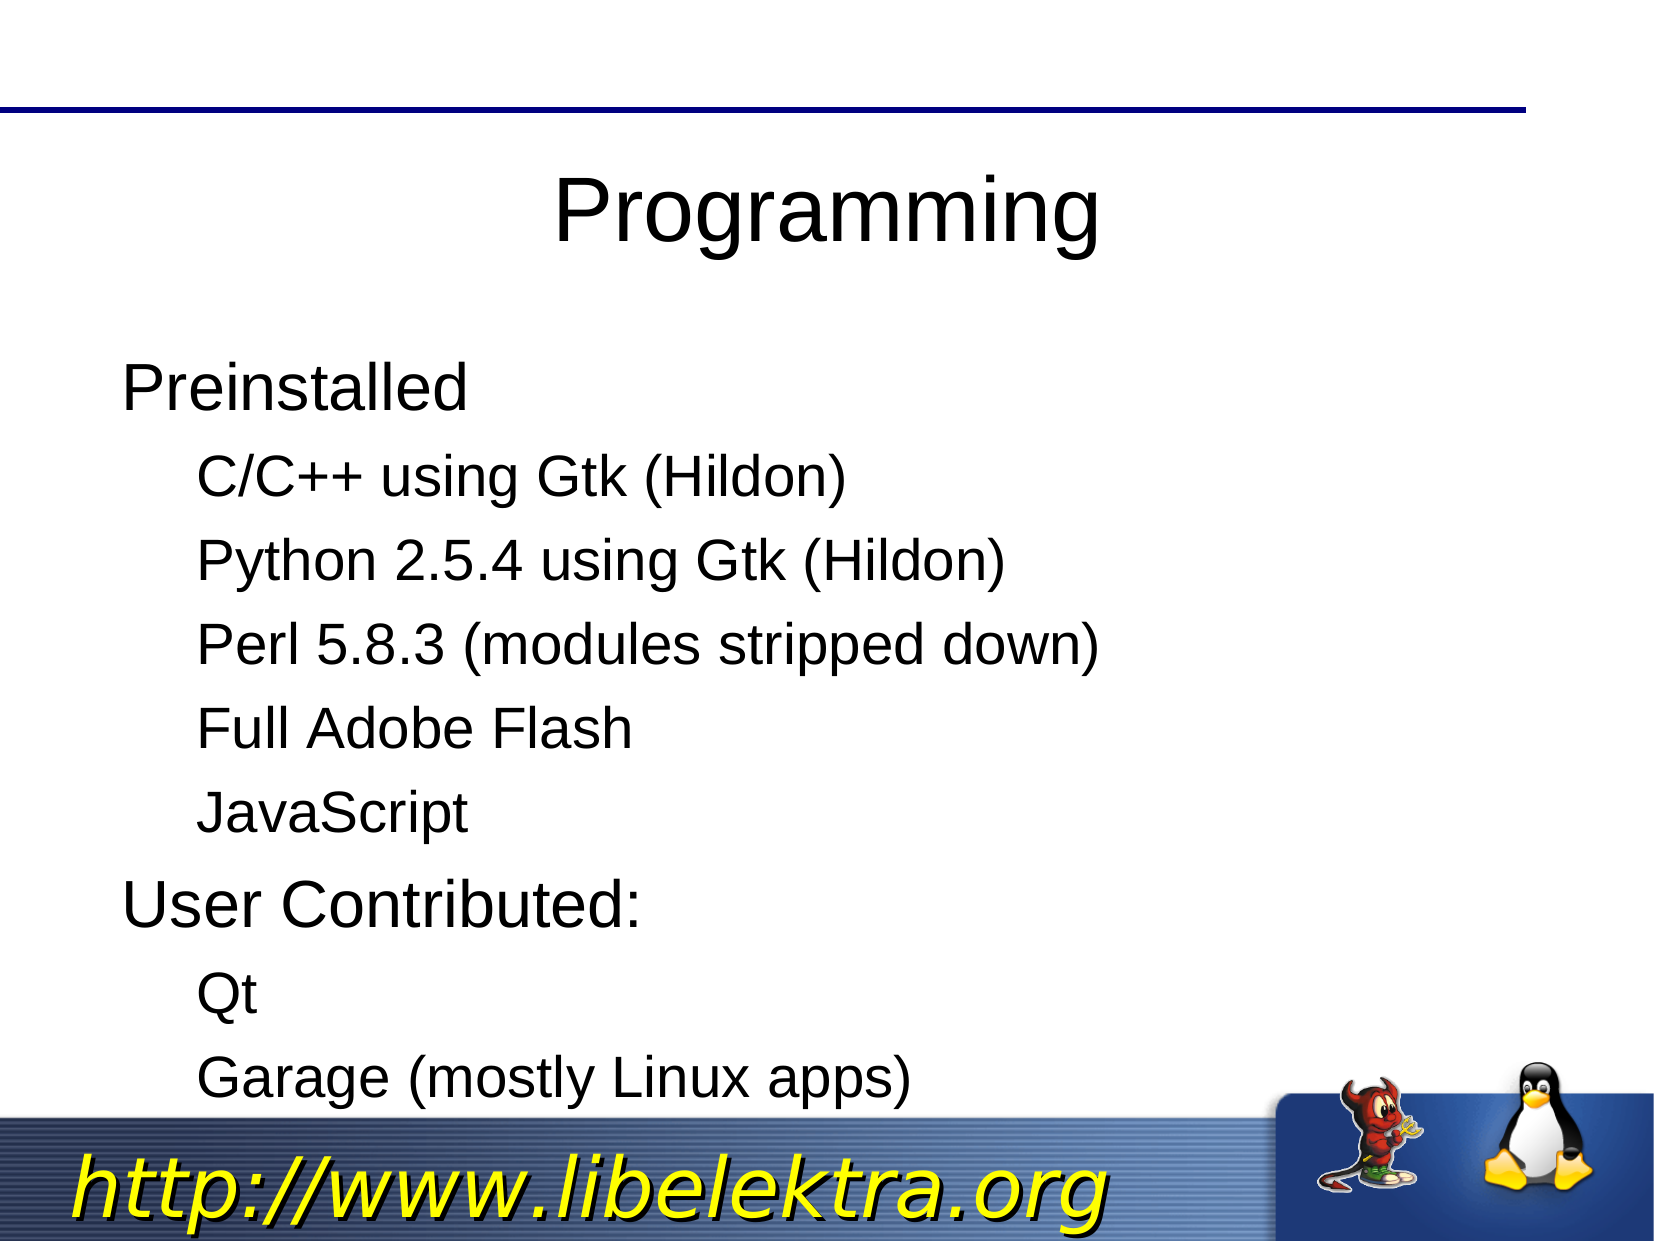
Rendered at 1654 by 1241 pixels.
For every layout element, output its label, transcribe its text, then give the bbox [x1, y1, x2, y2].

title Programming [121, 102, 1534, 311]
picture [0, 1061, 1654, 1241]
list Preinstalled C/C++ using Gtk (Hildon) Python 2.5.4 using Gtk (Hildon) Perl 5.8.3 (modules stripped down) Full Adobe Flash JavaScript User Contributed: Qt Garage (mostly Linux apps) [121, 344, 1534, 1127]
